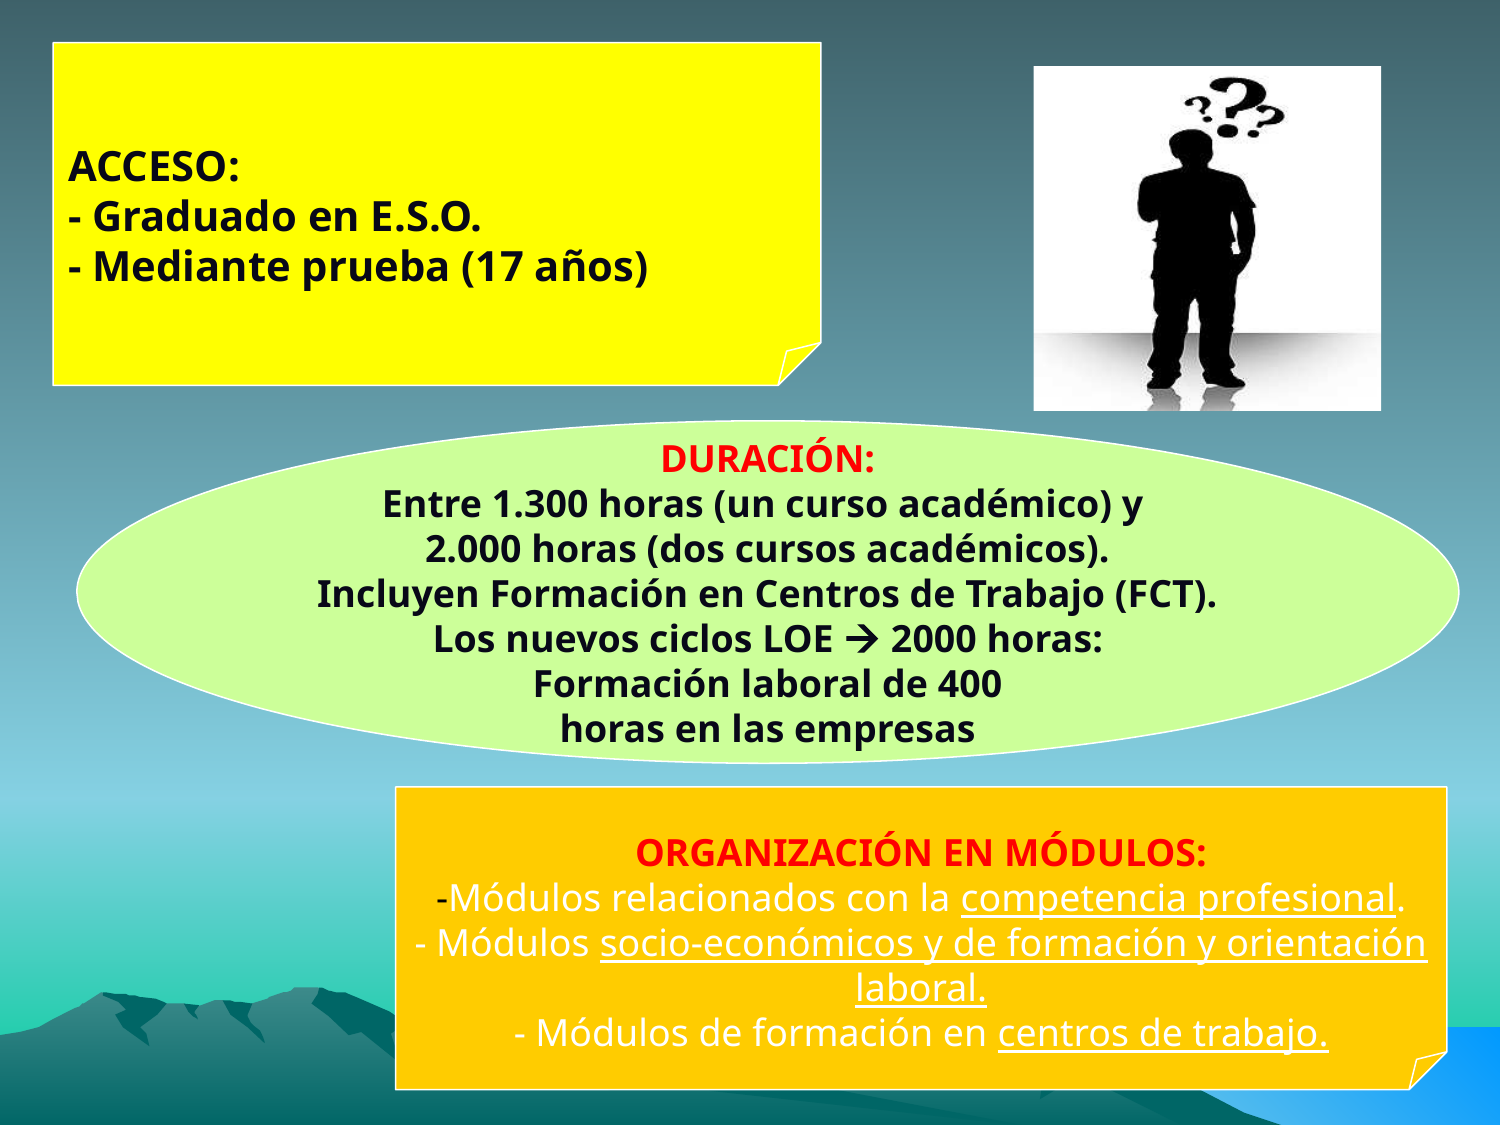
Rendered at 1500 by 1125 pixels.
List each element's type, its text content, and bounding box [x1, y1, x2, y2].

text_box ORGANIZACIÓN EN MÓDULOS: Módulos relacionados con la competencia profesional. - Módulos socio-económicos y de formación y orientación laboral. - Módulos de formación en centros de trabajo. [395, 786, 1447, 1090]
picture [1033, 66, 1382, 411]
text_box ACCESO: - Graduado en E.S.O. - Mediante prueba (17 años) [53, 42, 821, 386]
text_box DURACIÓN: Entre 1.300 horas (un curso académico) y 2.000 horas (dos cursos académicos). Incluyen Formación en Centros de Trabajo (FCT). Los nuevos ciclos LOE  2000 horas: Formación laboral de 400 horas en las empresas [76, 420, 1459, 764]
